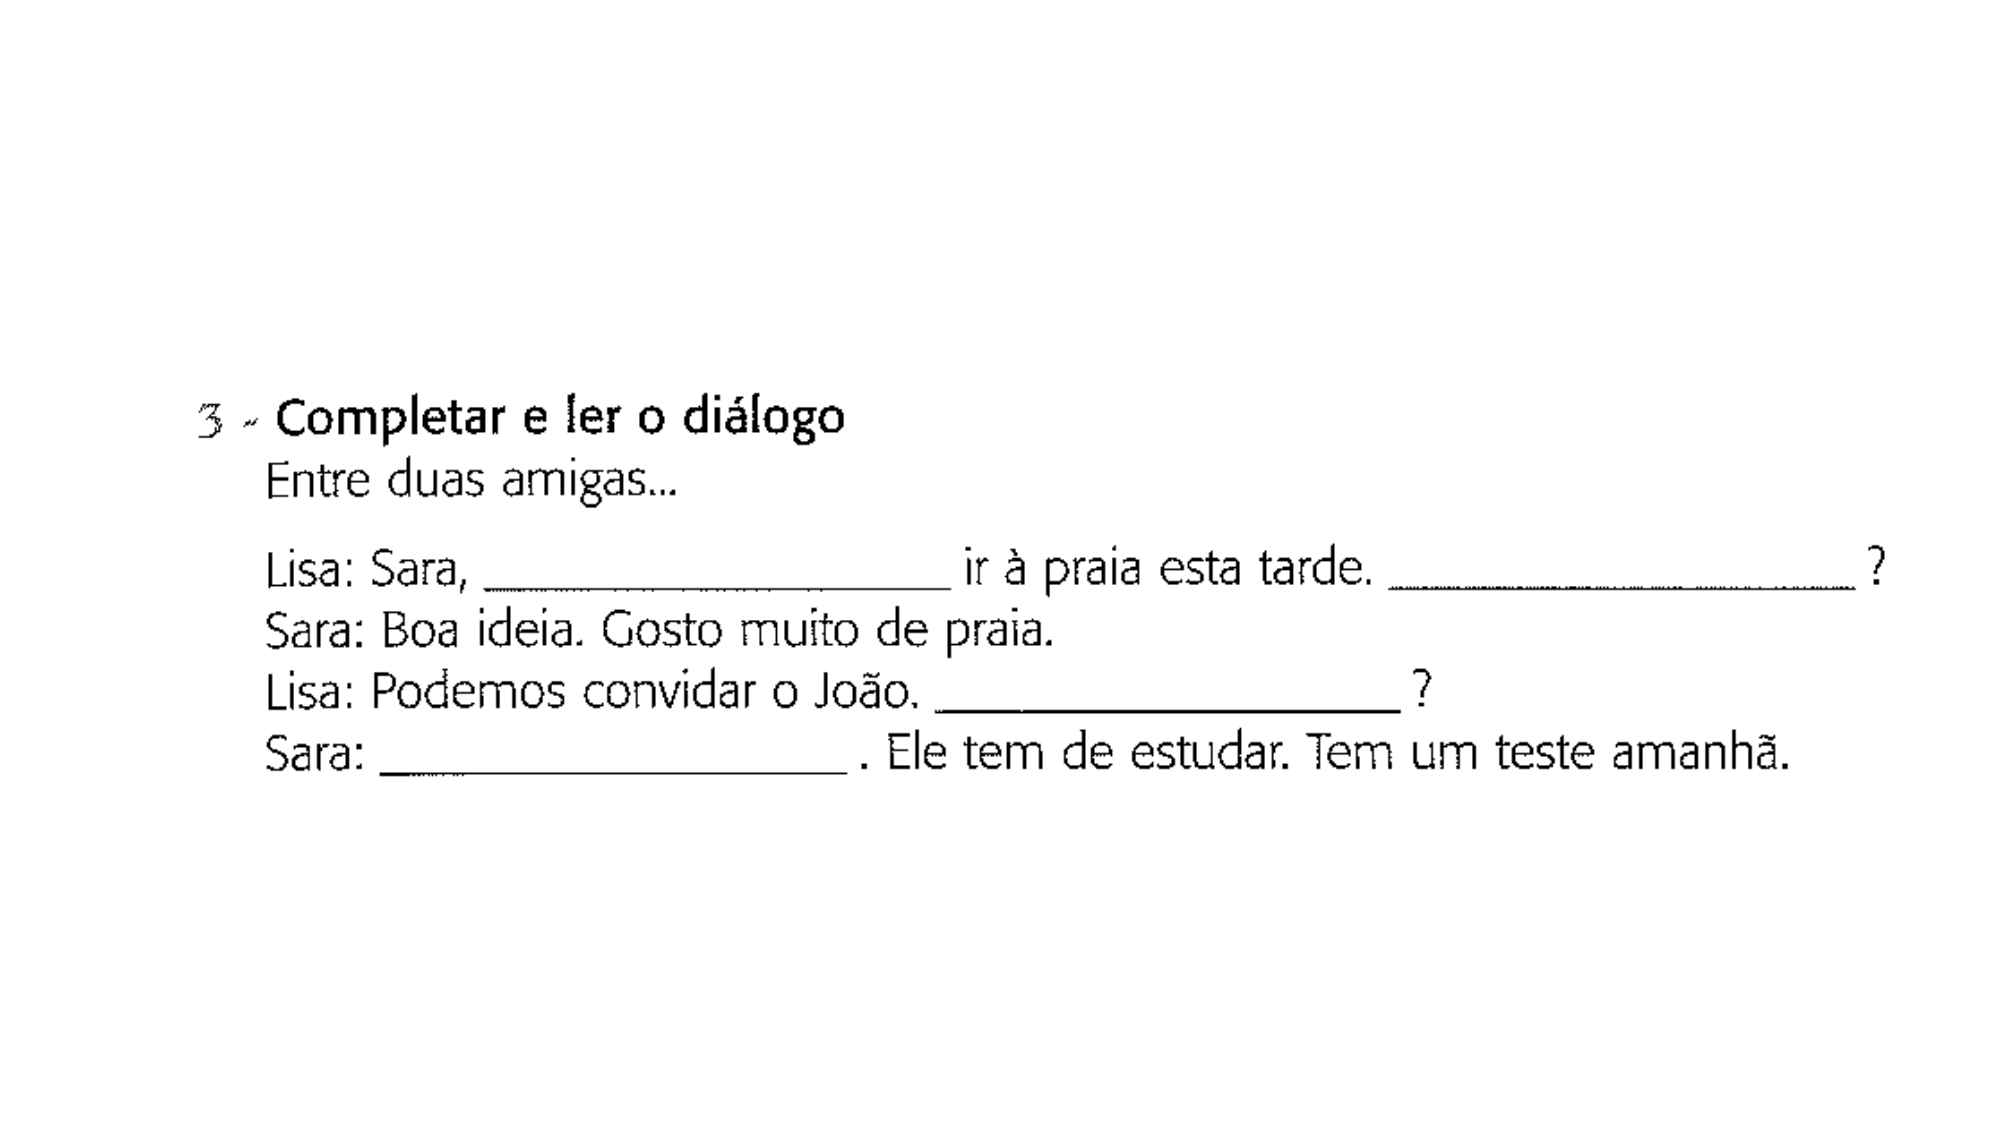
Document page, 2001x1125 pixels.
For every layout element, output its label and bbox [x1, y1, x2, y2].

picture [140, 329, 1976, 796]
